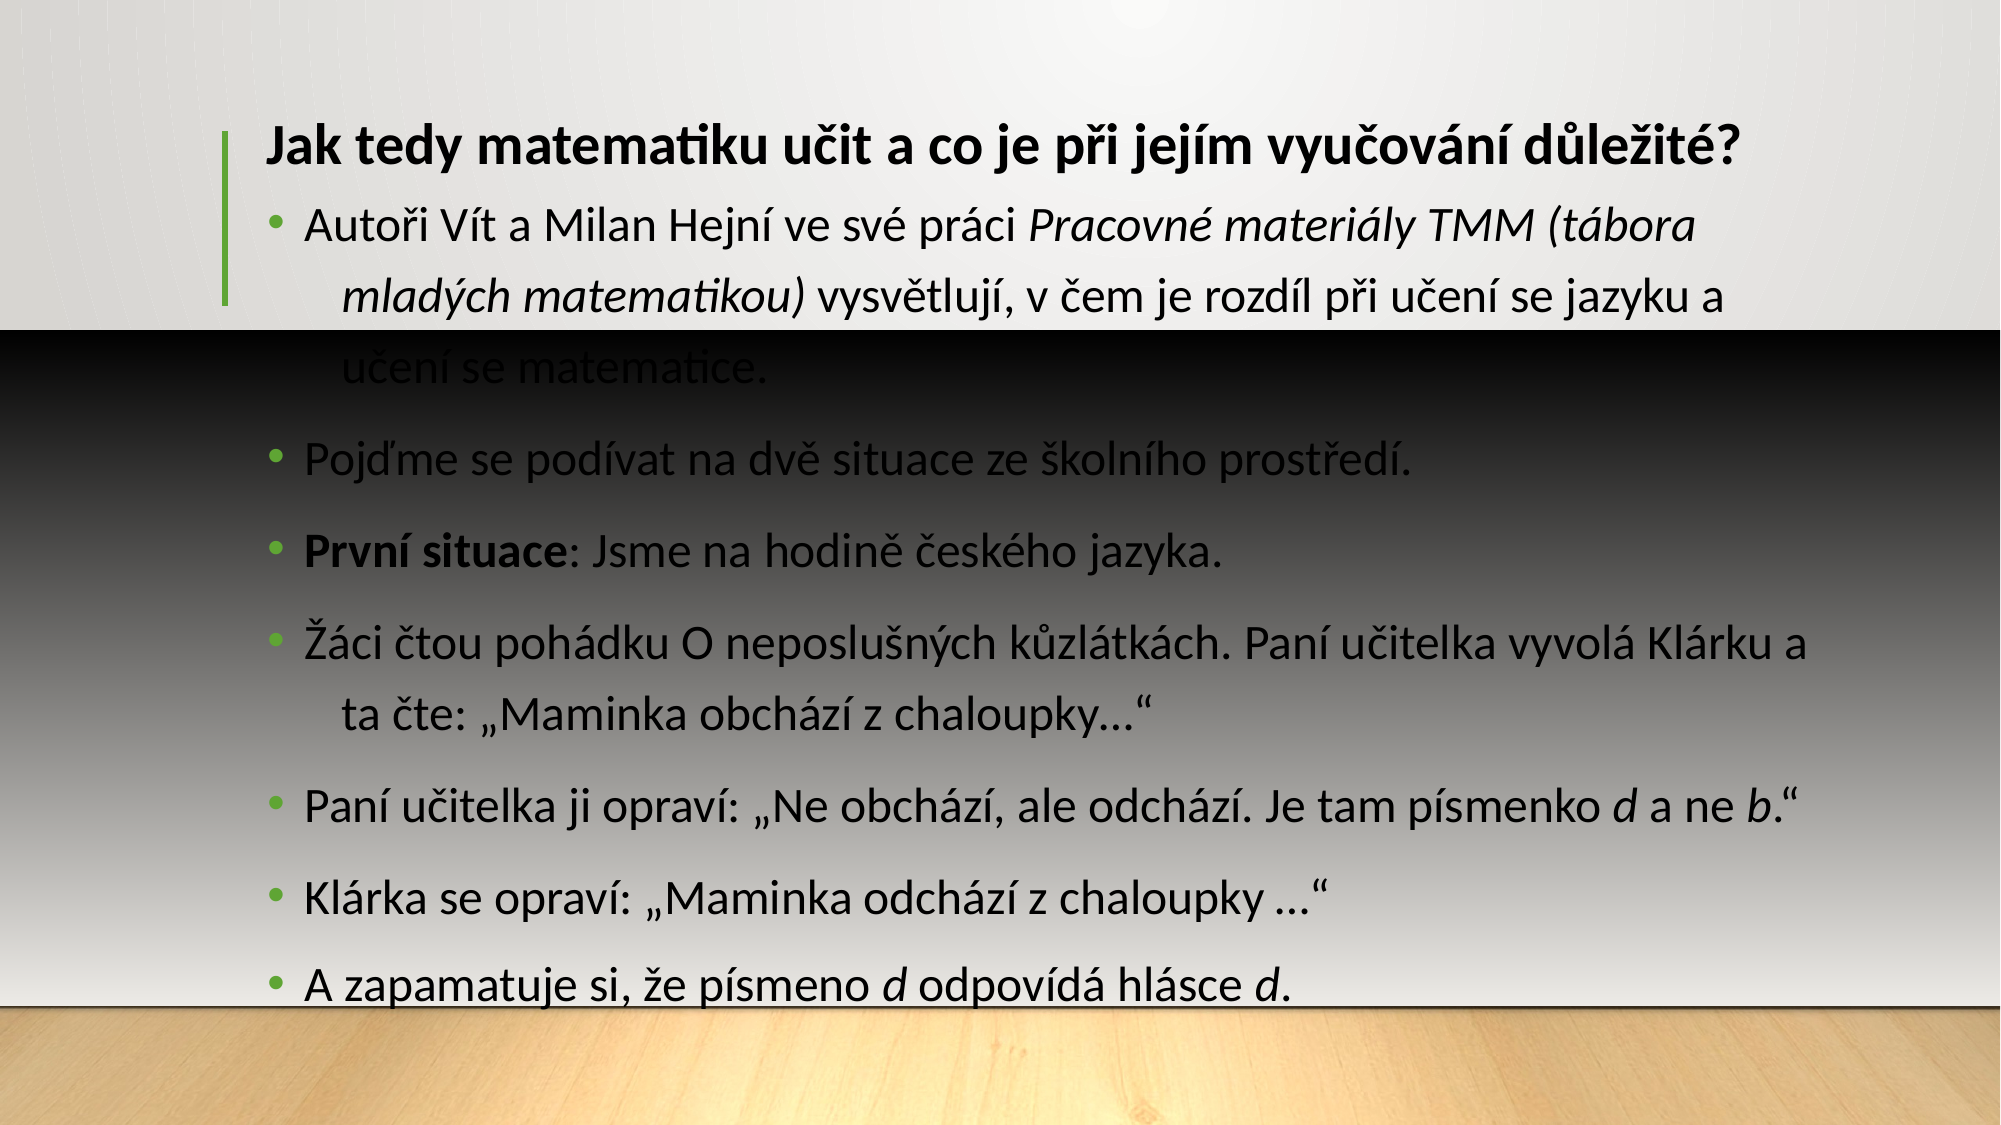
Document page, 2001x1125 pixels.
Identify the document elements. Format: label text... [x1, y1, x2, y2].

title Jak tedy matematiku učit a co je při jejím vyučování důležité? [251, 71, 1814, 172]
list Autoři Vít a Milan Hejní ve své práci Pracovné materiály TMM (tábora mladých matematikou) vysvětlují, v čem je rozdíl při učení se jazyku a učení se matematice. Pojďme se podívat na dvě situace ze školního prostředí. První situace: Jsme na hodině českého jazyka. Žáci čtou pohádku O neposlušných kůzlátkách. Paní učitelka vyvolá Klárku a ta čte: „Maminka obchází z chaloupky…“ Paní učitelka ji opraví: „Ne obchází, ale odchází. Je tam písmenko d a ne b.“ Klárka se opraví: „Maminka odchází z chaloupky …“ A zapamatuje si, že písmeno d odpovídá hlásce d. [251, 172, 1860, 1025]
